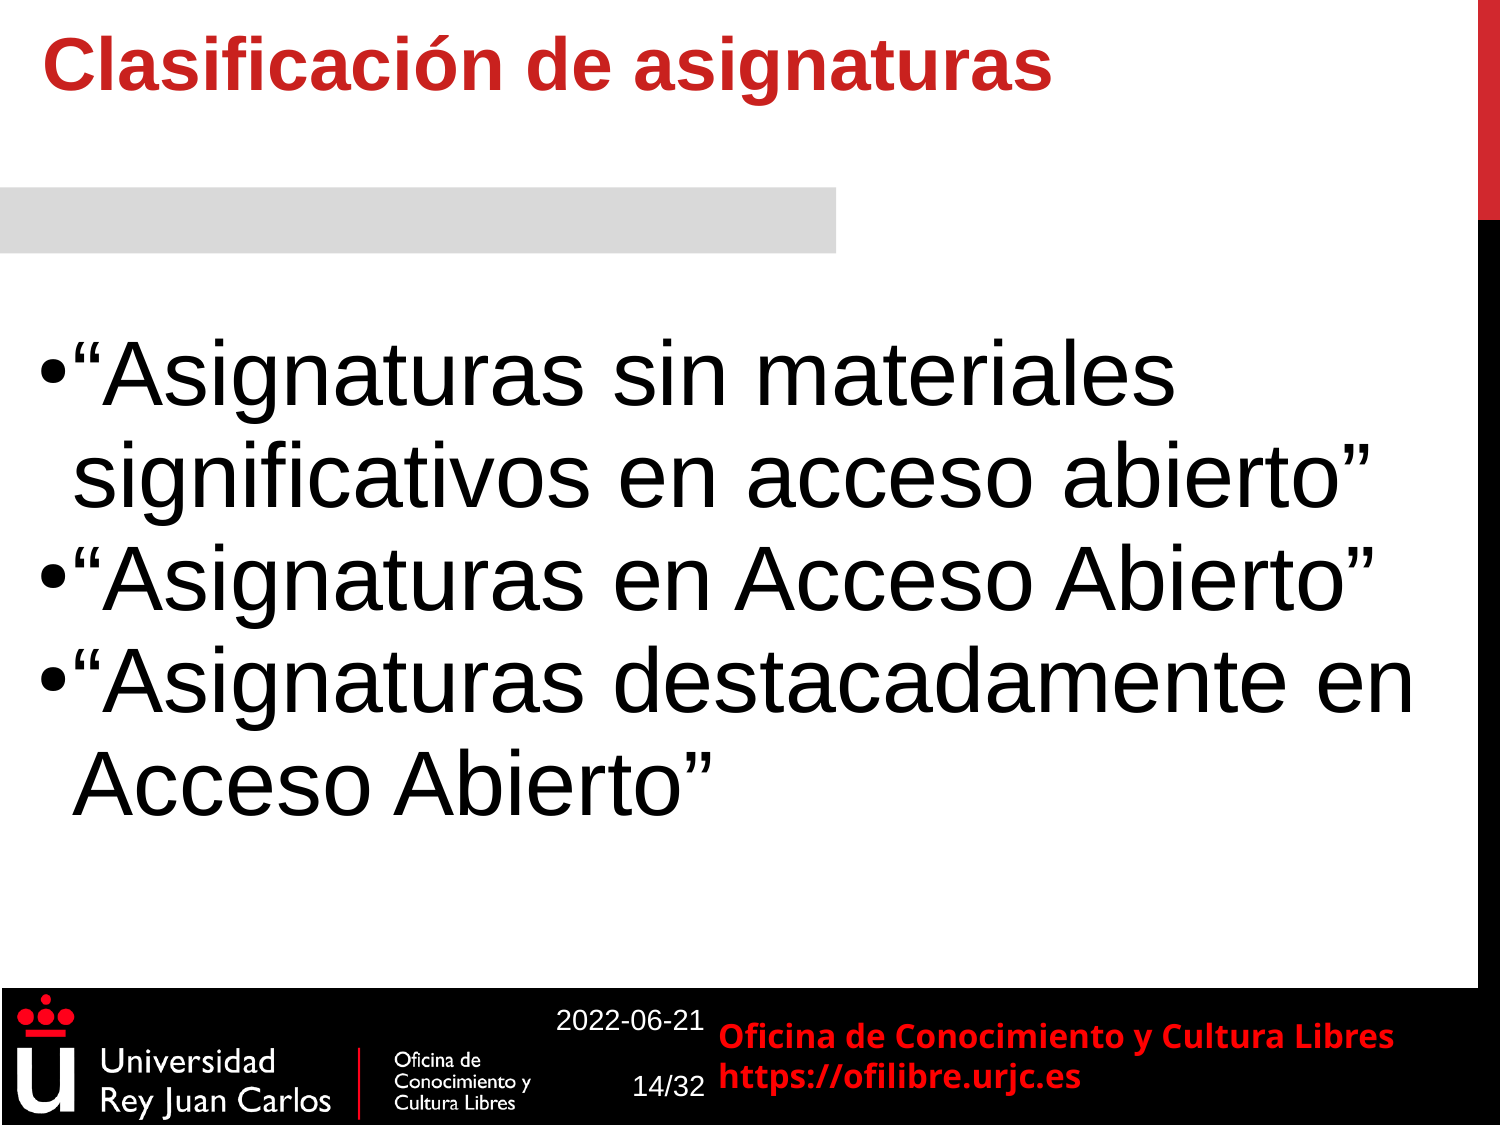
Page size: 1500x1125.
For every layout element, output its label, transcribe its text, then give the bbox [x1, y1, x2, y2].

text_box “Asignaturas sin materiales significativos en acceso abierto” “Asignaturas en Acceso Abierto” “Asignaturas destacadamente en Acceso Abierto” [22, 314, 1463, 901]
text_box Clasificación de asignaturas [27, 15, 1381, 199]
title [75, 7, 1425, 196]
picture [17, 994, 531, 1120]
